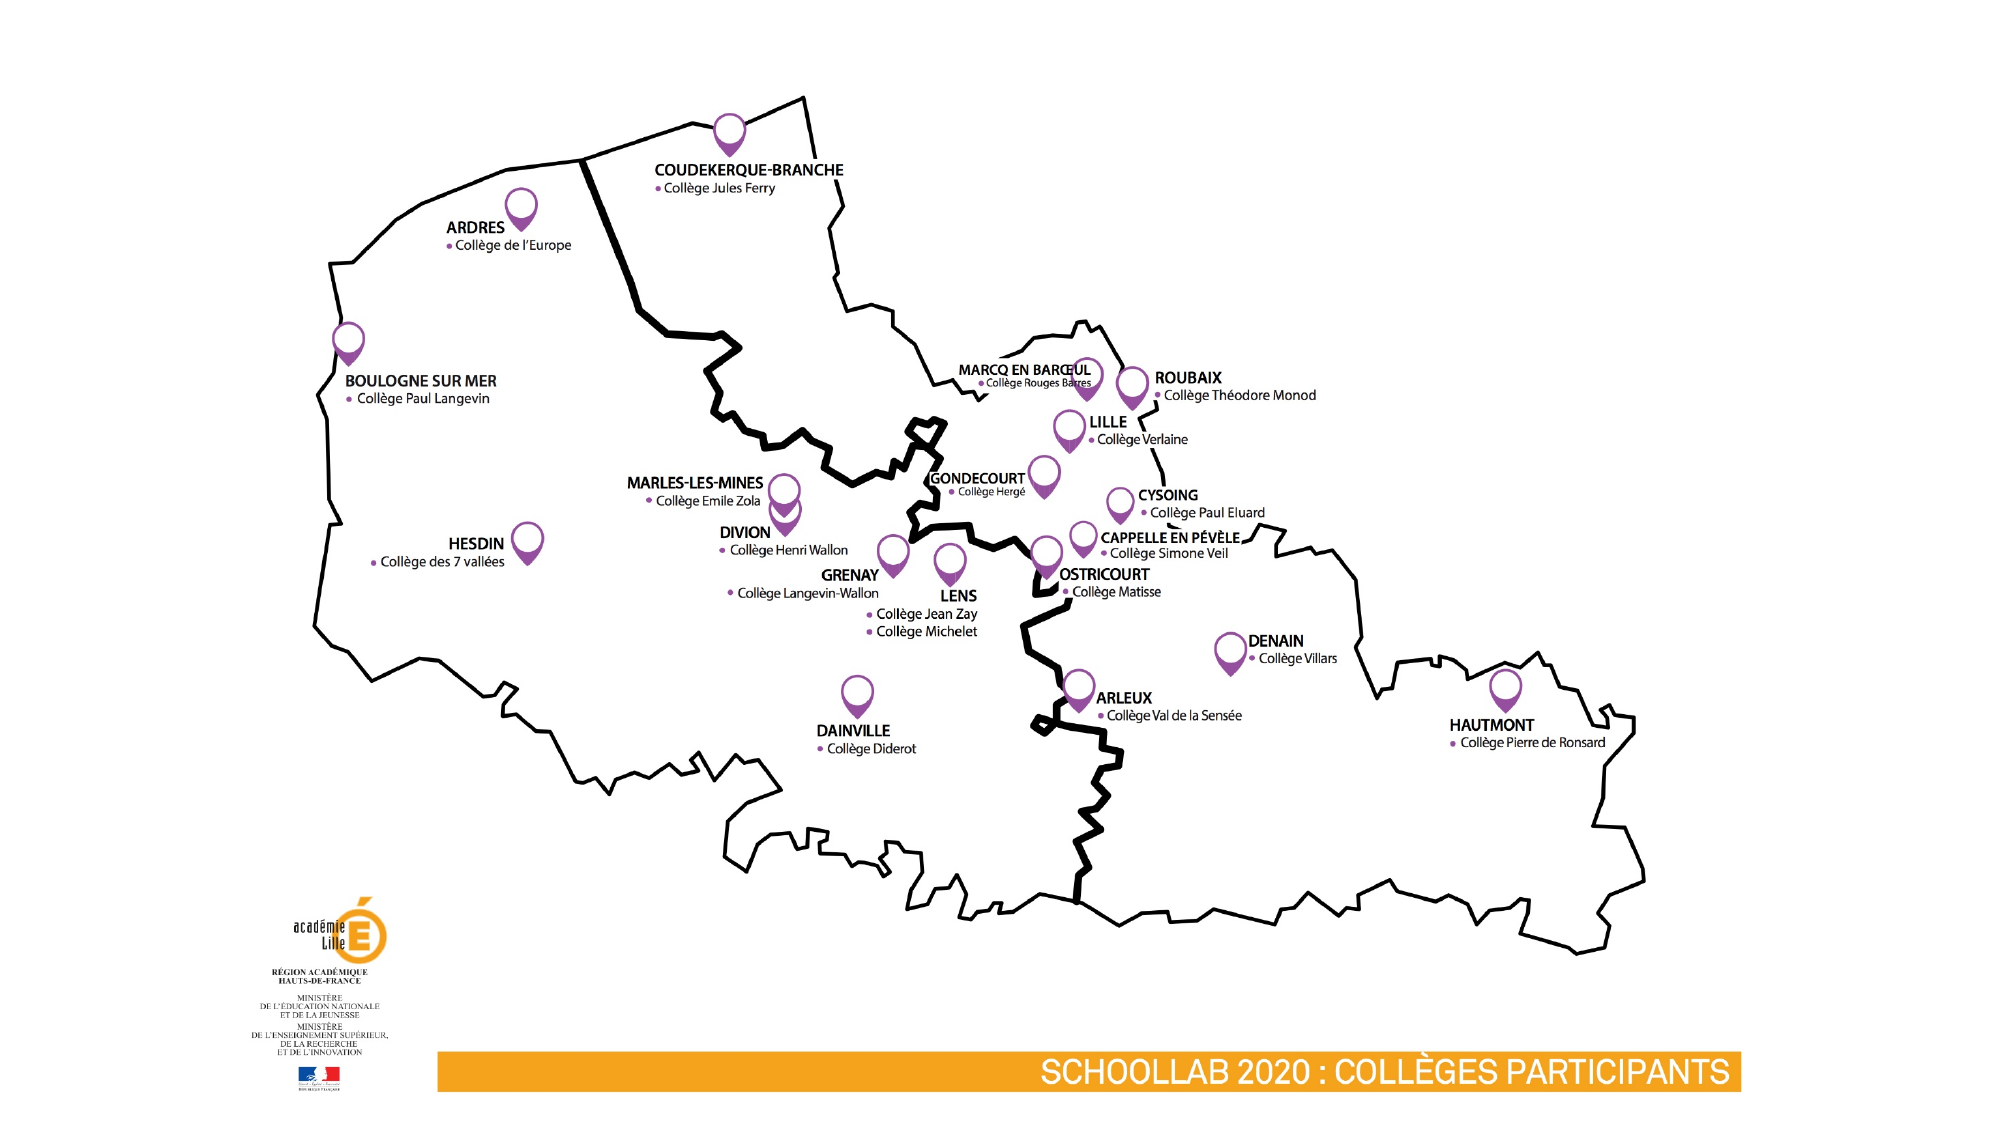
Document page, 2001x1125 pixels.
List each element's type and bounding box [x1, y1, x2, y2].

picture [206, 0, 1794, 1125]
